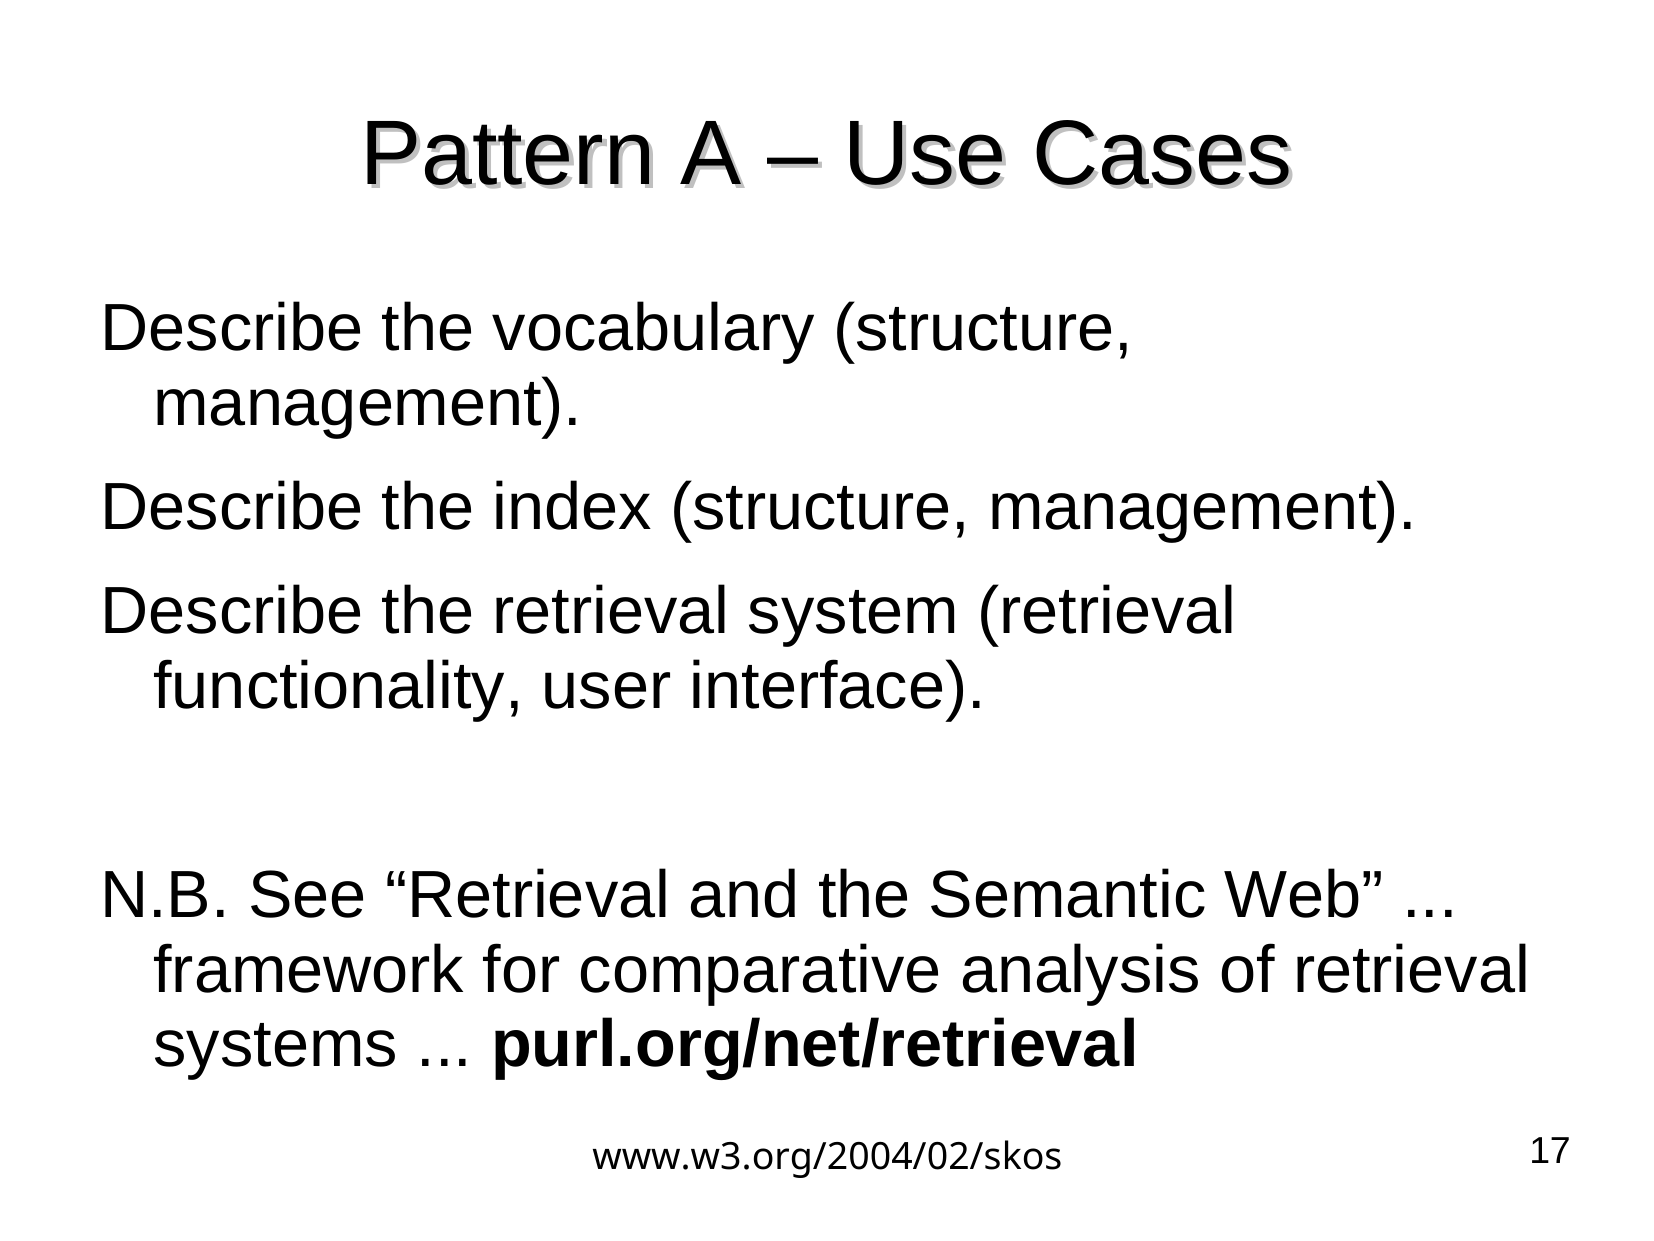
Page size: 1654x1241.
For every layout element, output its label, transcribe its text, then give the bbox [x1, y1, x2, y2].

list Describe the vocabulary (structure, management). Describe the index (structure, management). Describe the retrieval system (retrieval functionality, user interface). N.B. See “Retrieval and the Semantic Web” ... framework for comparative analysis of retrieval systems ... purl.org/net/retrieval [82, 290, 1571, 1109]
title Pattern A – Use Cases [82, 49, 1571, 257]
